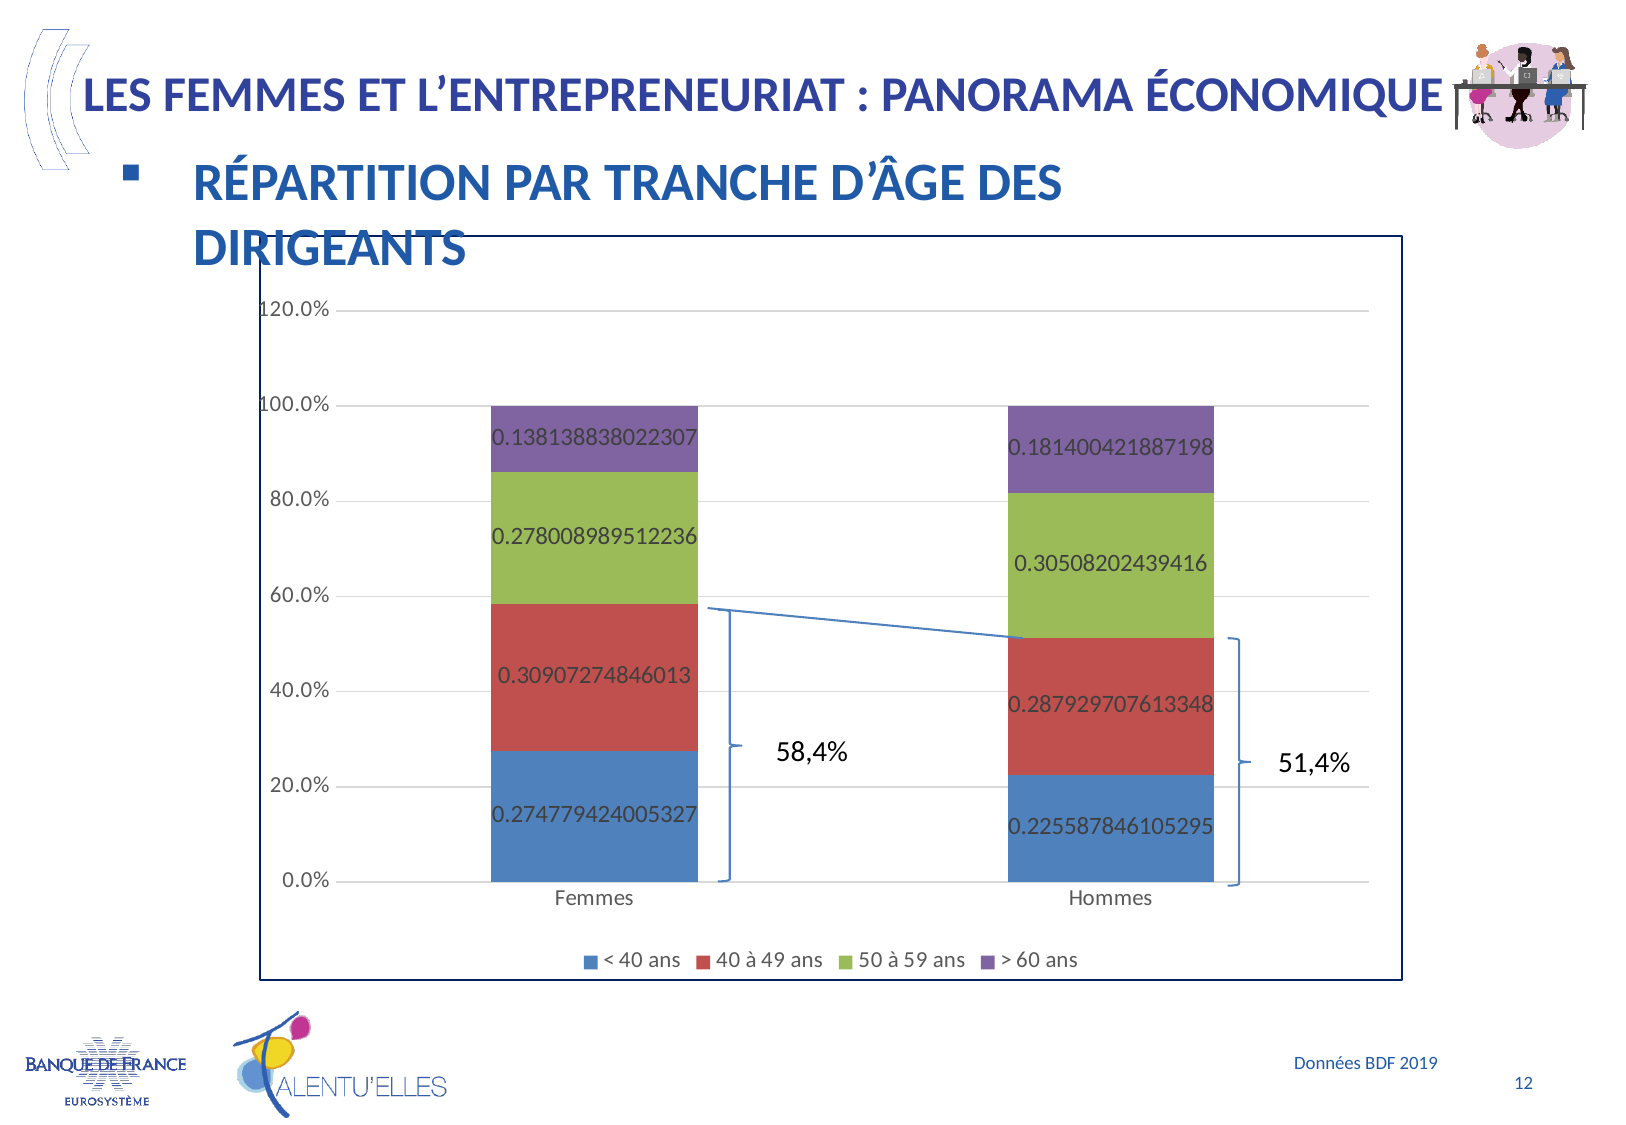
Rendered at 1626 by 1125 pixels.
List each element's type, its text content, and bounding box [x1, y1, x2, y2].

text_box Données BDF 2019 [1145, 1043, 1453, 1083]
picture [1439, 17, 1602, 195]
chart [257, 235, 1404, 981]
text_box 51,4% [1263, 736, 1394, 787]
picture [0, 0, 103, 208]
slide_number <numéro> [1452, 1062, 1549, 1123]
text_box Répartition par tranche d’âge des dirigeants [103, 186, 1344, 284]
text_box 58,4% [761, 725, 868, 776]
picture [233, 1011, 447, 1118]
title Les Femmes et l’entrepreneuriat : panorama économique [68, 0, 1531, 186]
picture [25, 1035, 186, 1106]
